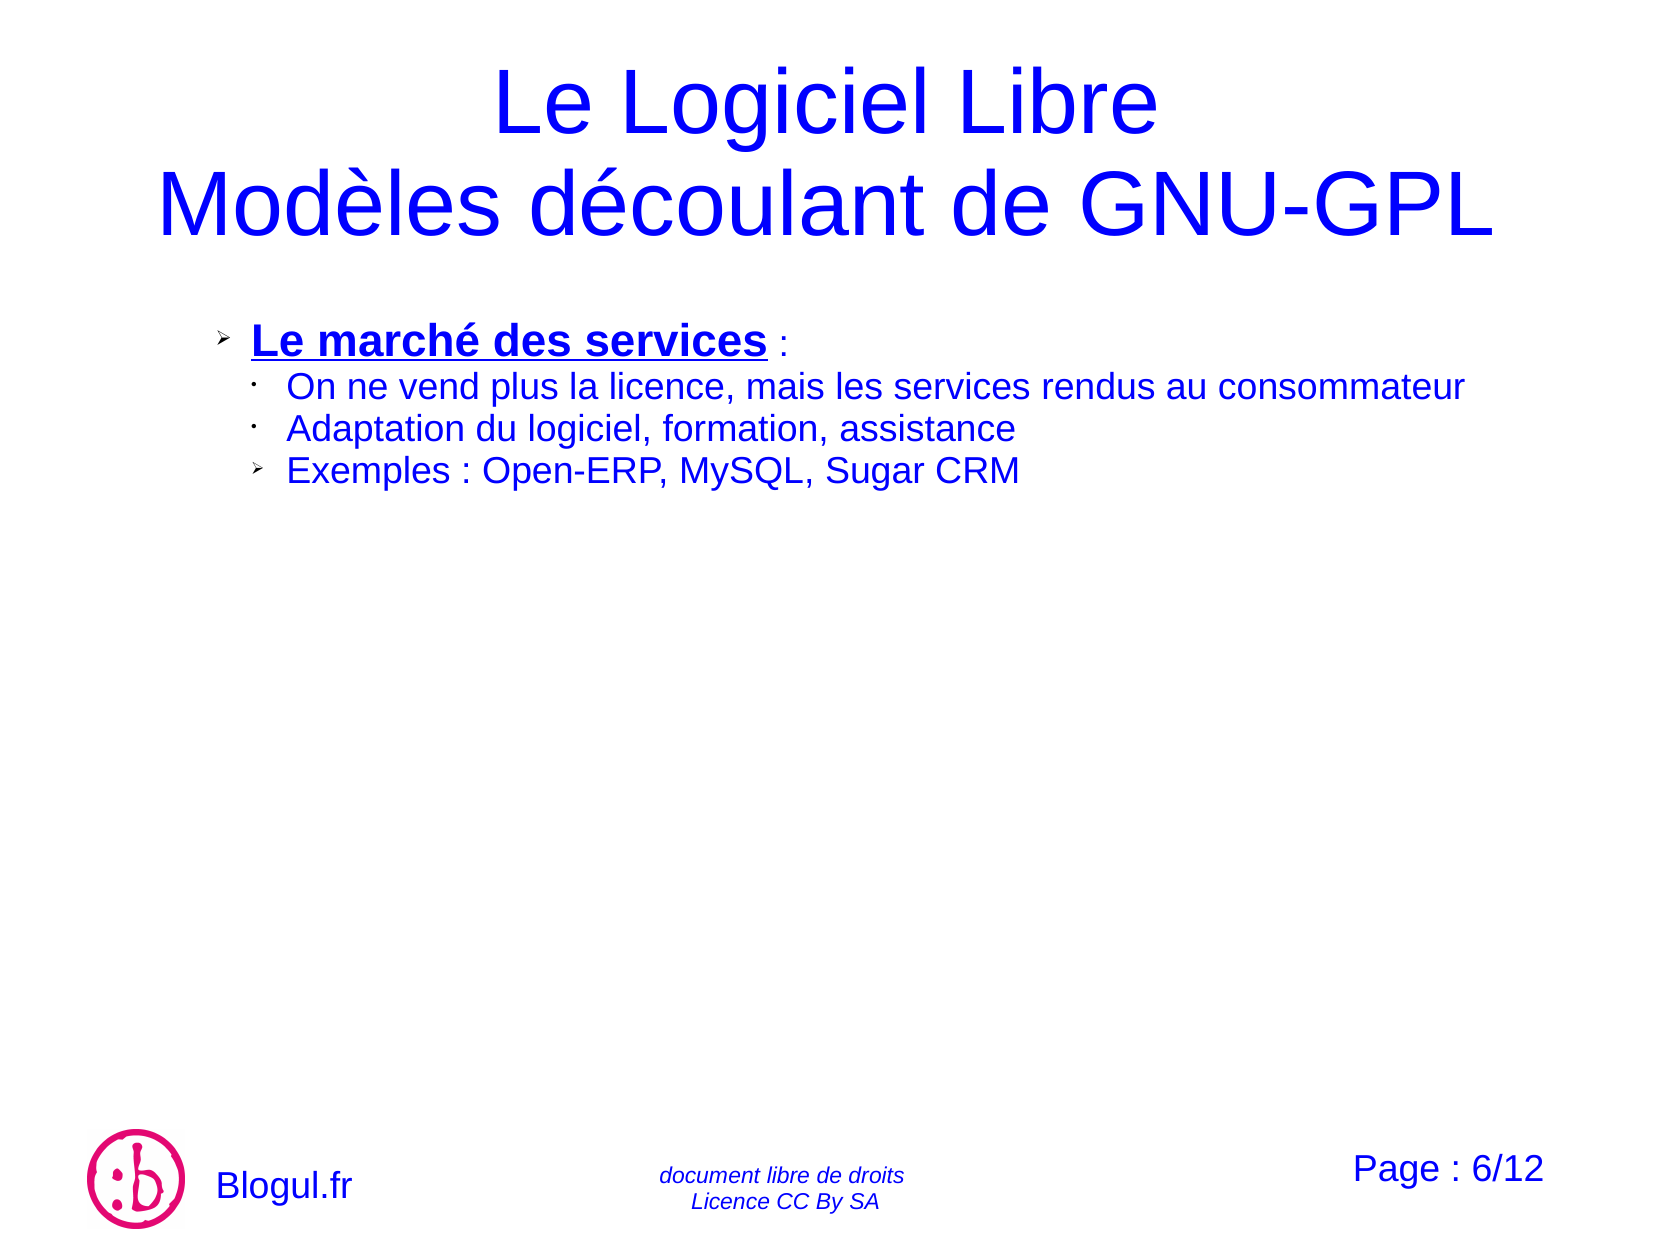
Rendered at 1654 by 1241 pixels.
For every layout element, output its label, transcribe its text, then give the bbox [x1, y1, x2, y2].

text_box Le marché des services : On ne vend plus la licence, mais les services rendus au consommateur Adaptation du logiciel, formation, assistance Exemples : Open-ERP, MySQL, Sugar CRM [200, 307, 1548, 500]
title Le Logiciel Libre Modèles découlant de GNU-GPL [82, 49, 1571, 257]
picture [87, 1129, 185, 1229]
